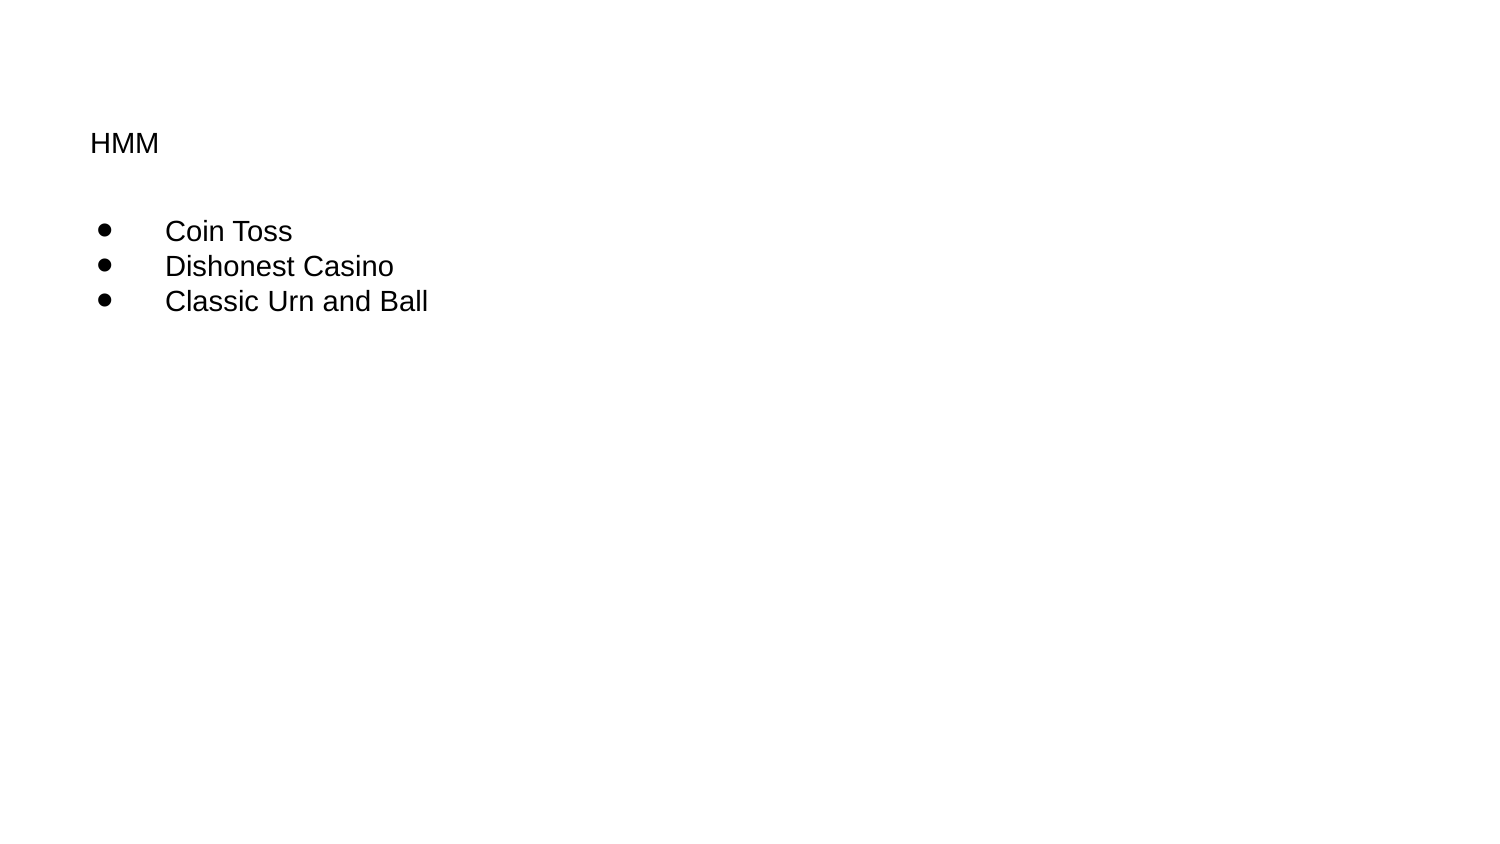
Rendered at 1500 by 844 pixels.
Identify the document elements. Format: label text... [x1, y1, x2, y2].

list Coin Toss Dishonest Casino Classic Urn and Ball [75, 196, 1425, 808]
title HMM [75, 33, 1425, 175]
